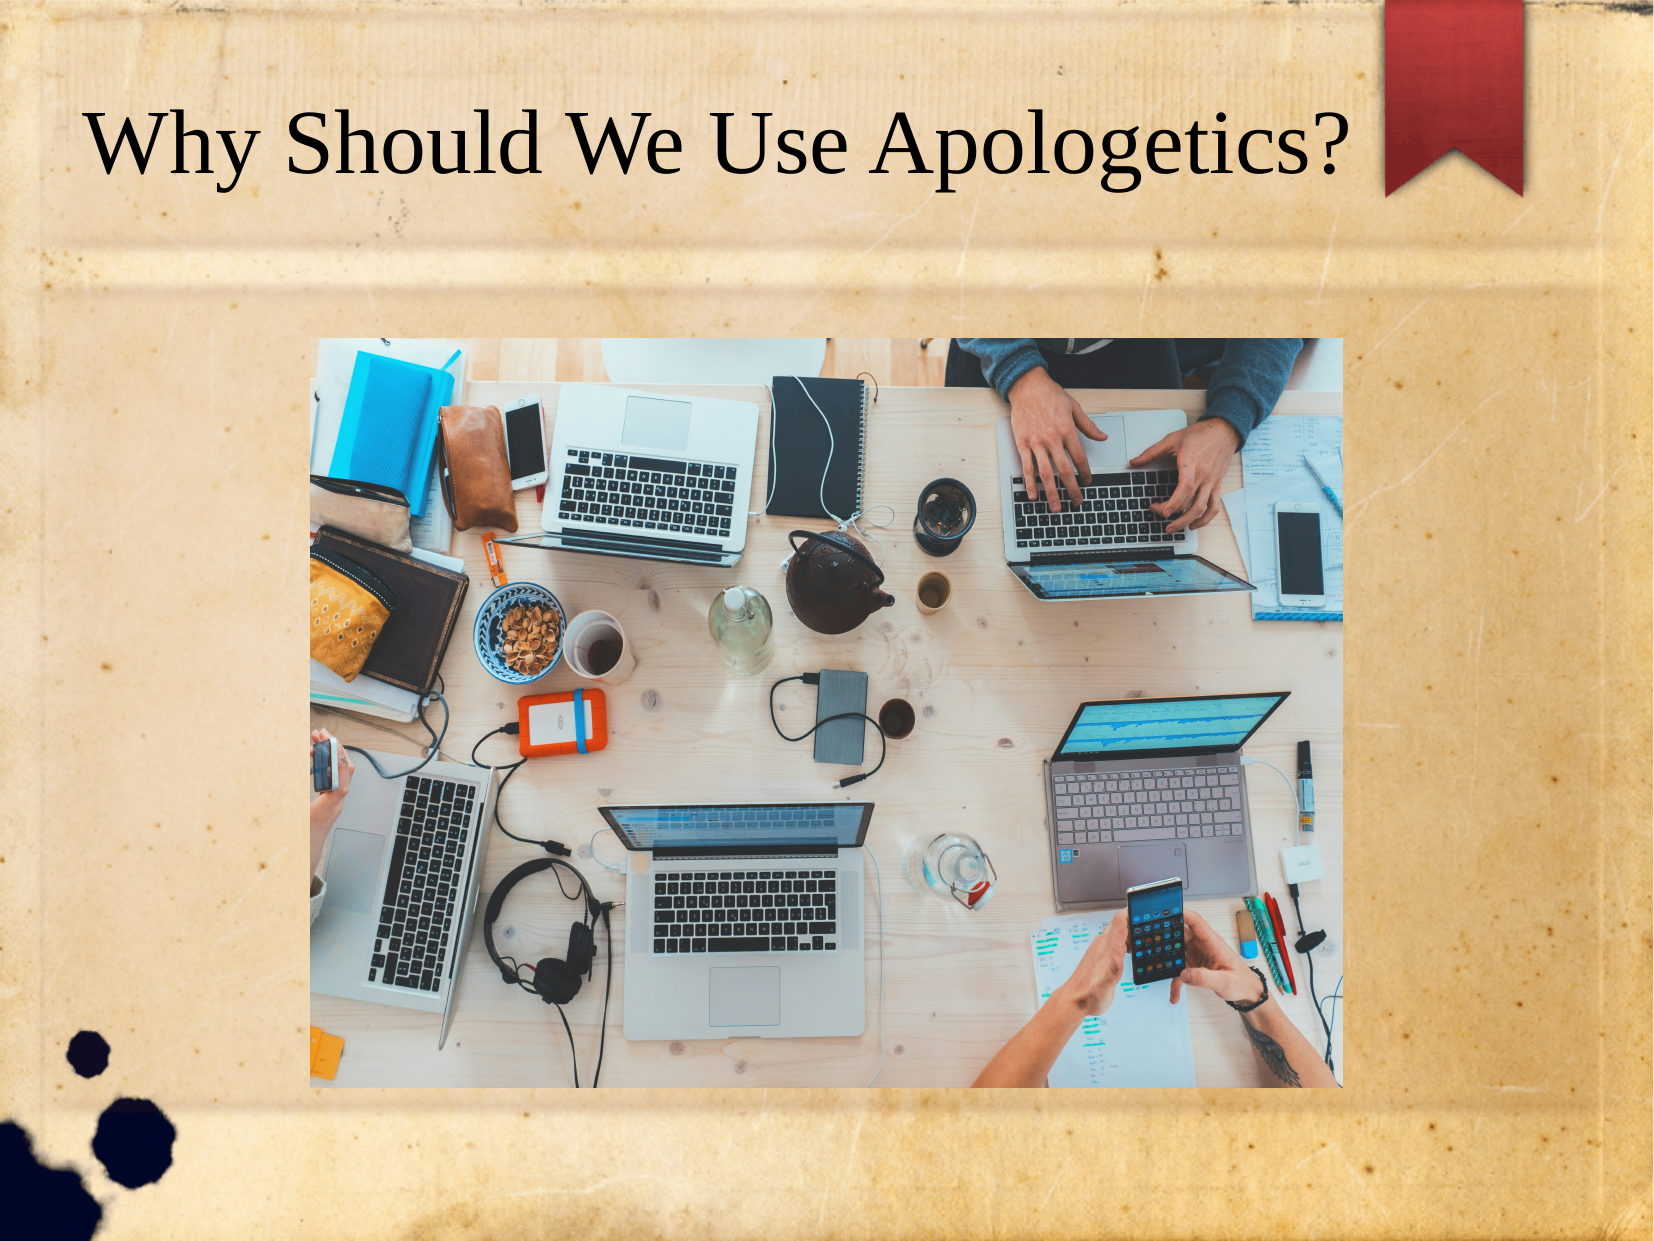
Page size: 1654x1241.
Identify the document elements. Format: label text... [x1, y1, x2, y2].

title Why Should We Use Apologetics? [82, 41, 1388, 245]
picture [0, 0, 1654, 1241]
